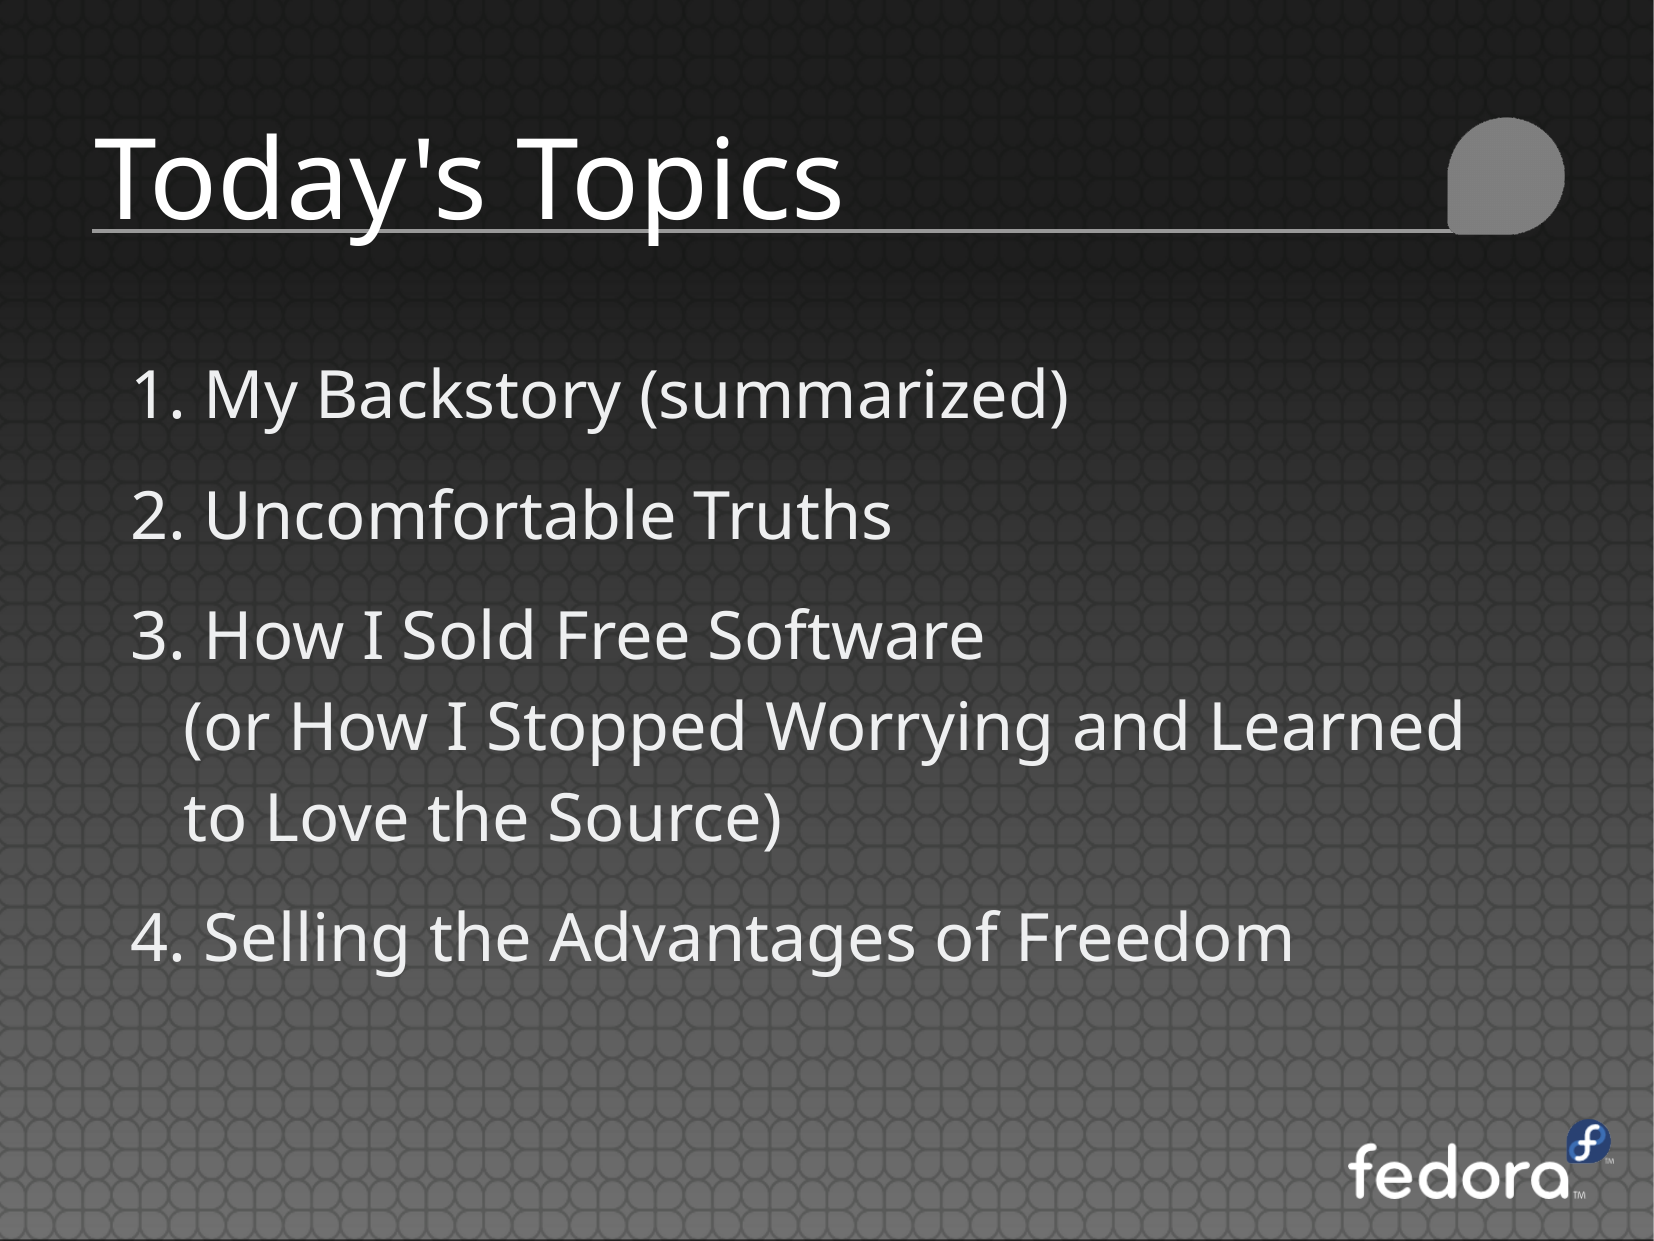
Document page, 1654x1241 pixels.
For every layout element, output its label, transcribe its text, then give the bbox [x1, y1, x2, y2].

list My Backstory (summarized) Uncomfortable Truths How I Sold Free Software (or How I Stopped Worrying and Learned to Love the Source) Selling the Advantages of Freedom [112, 227, 1501, 1163]
picture [0, 0, 1654, 1241]
title Today's Topics [94, 100, 1426, 251]
